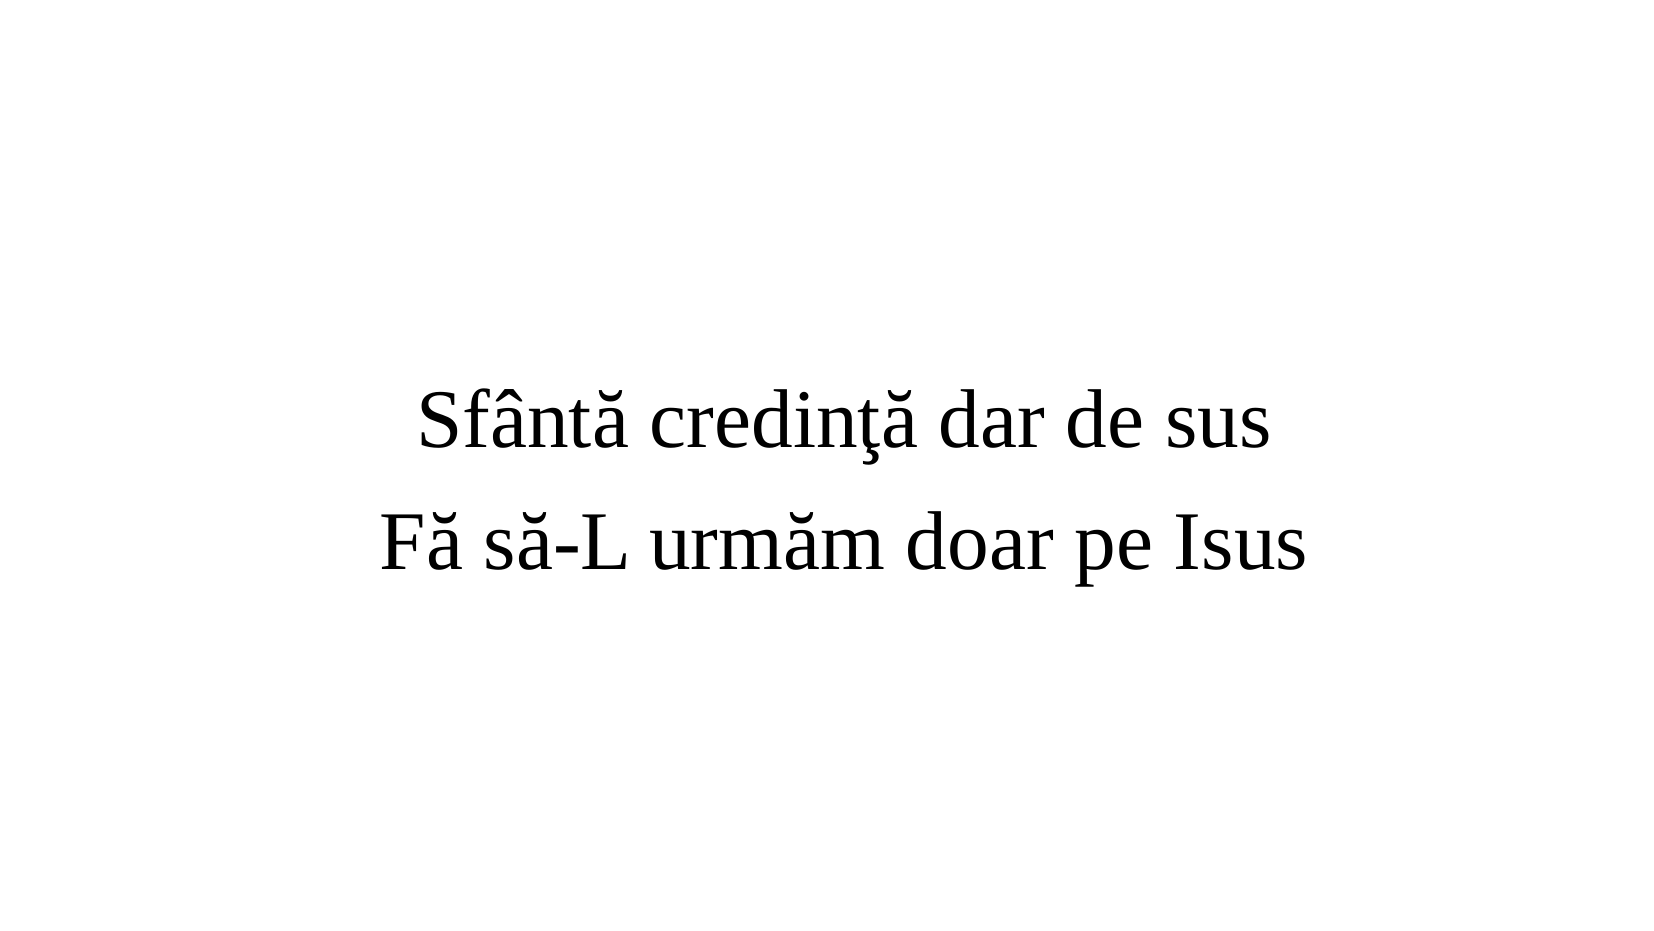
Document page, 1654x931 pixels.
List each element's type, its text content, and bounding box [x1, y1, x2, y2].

subtitle Sfântă credinţă dar de sus Fă să-L urmăm doar pe Isus [177, 363, 1512, 586]
